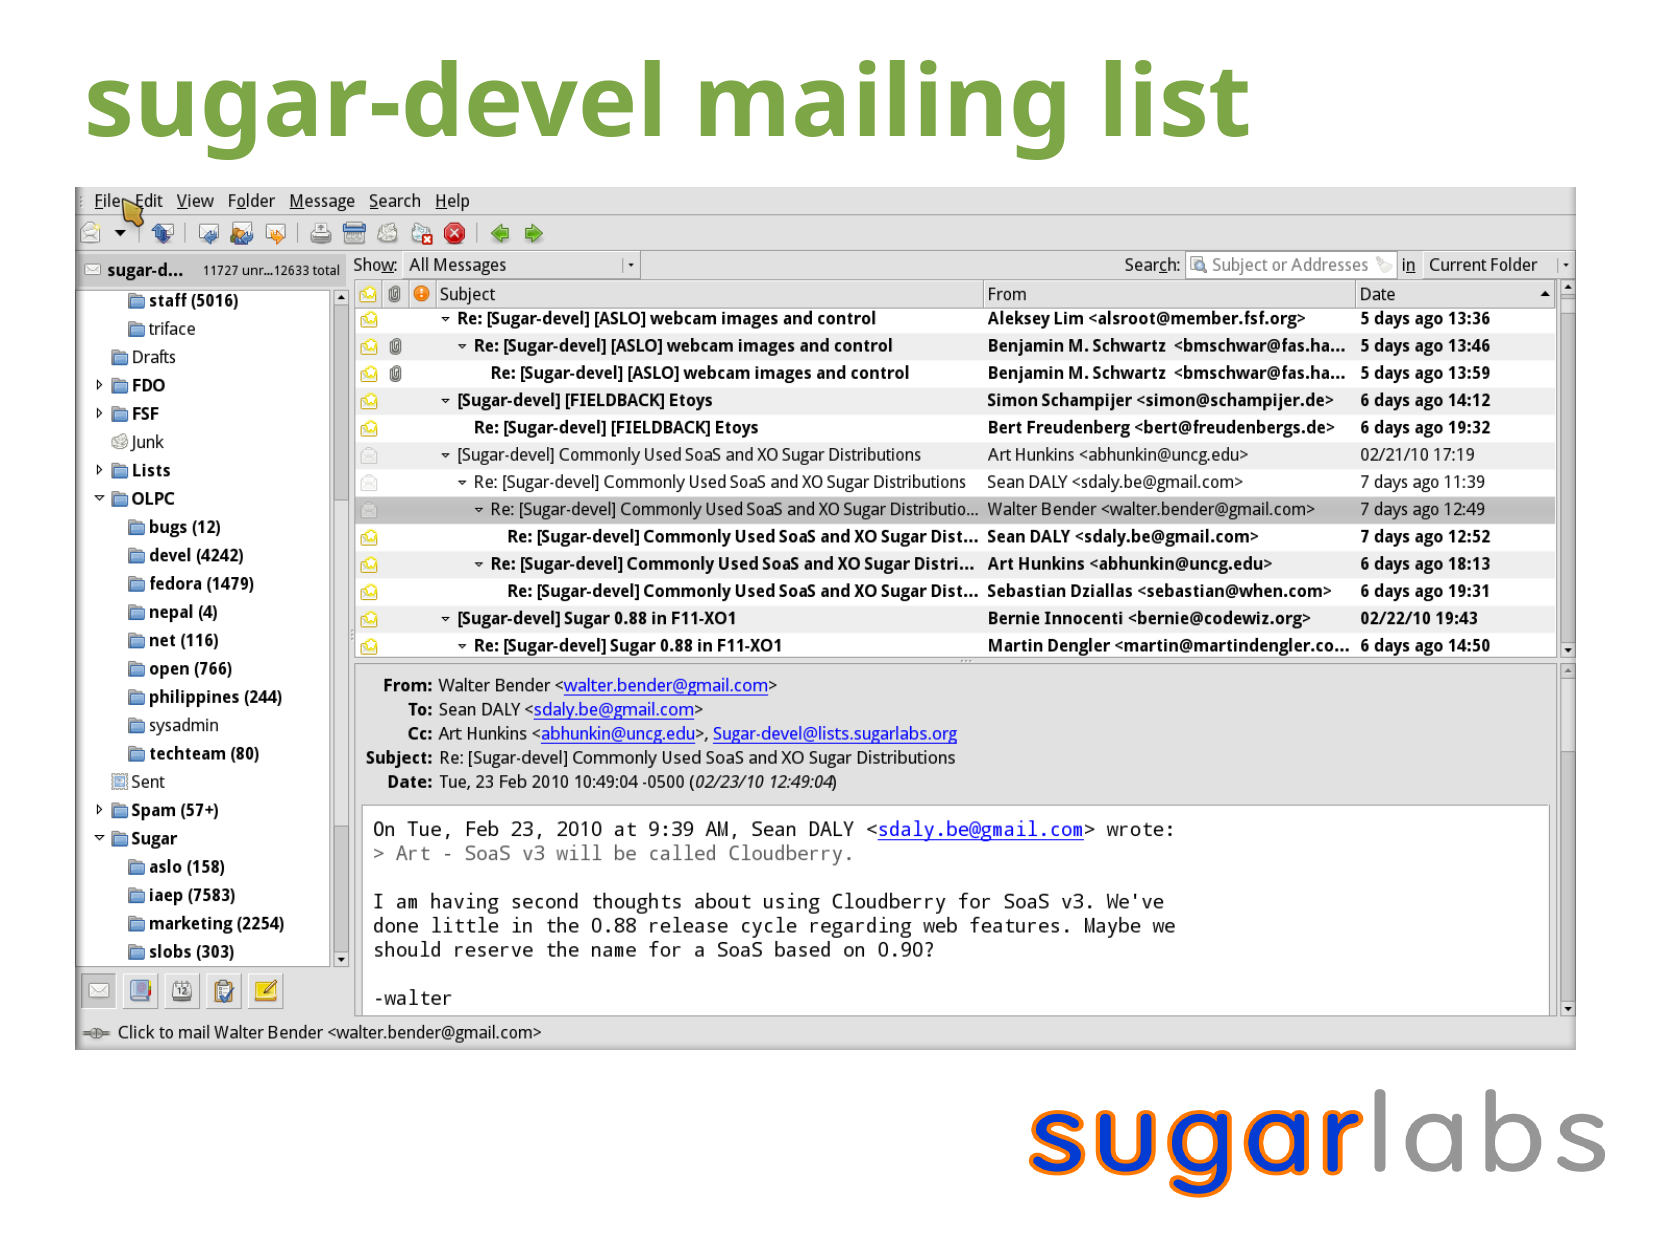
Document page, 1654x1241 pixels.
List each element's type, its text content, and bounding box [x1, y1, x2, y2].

title sugar-devel mailing list [84, 1, 1573, 187]
picture [75, 187, 1654, 1241]
